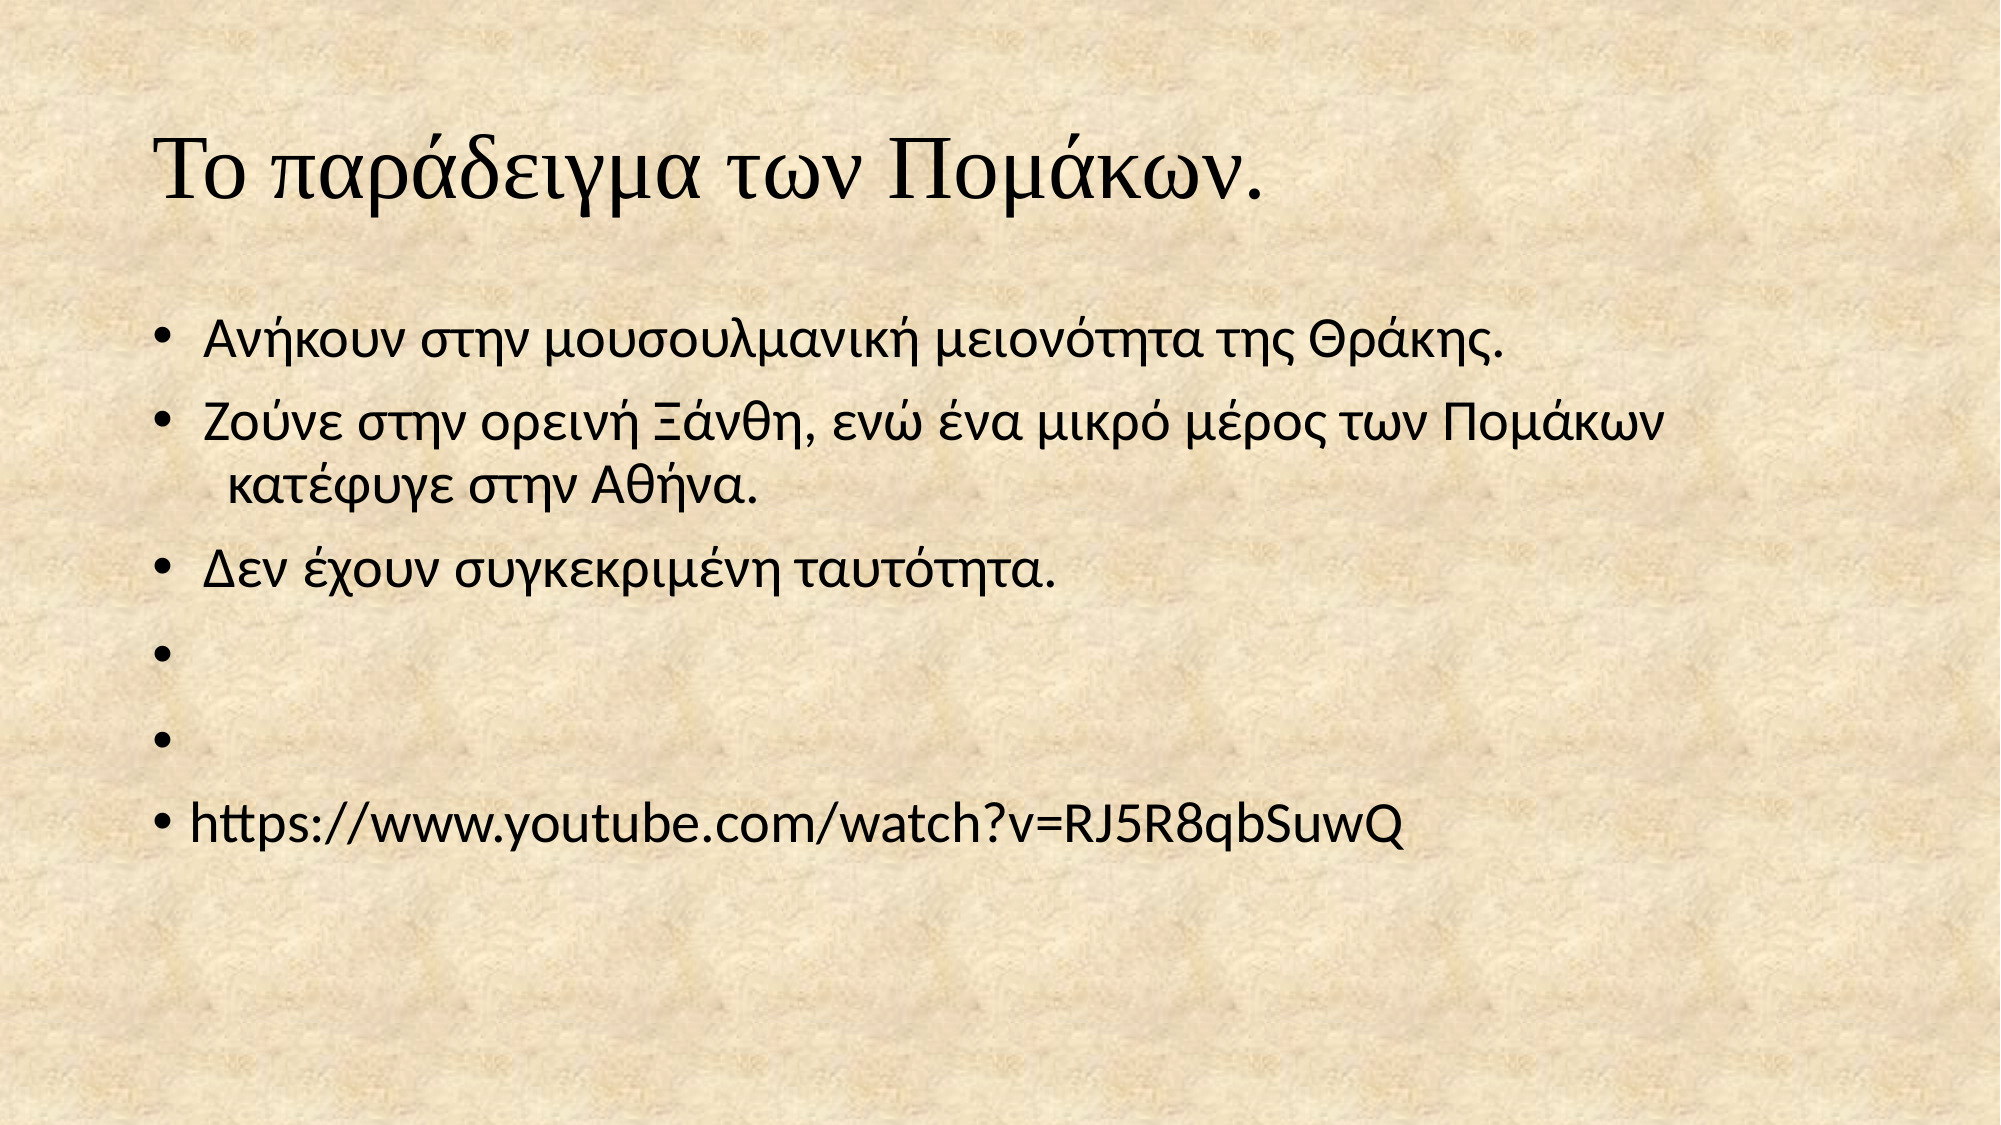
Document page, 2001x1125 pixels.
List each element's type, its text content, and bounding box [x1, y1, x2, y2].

list Ανήκουν στην μουσουλμανική μειονότητα της Θράκης. Ζούνε στην ορεινή Ξάνθη, ενώ ένα μικρό μέρος των Πομάκων κατέφυγε στην Αθήνα. Δεν έχουν συγκεκριμένη ταυτότητα. https://www.youtube.com/watch?v=RJ5R8qbSuwQ [137, 299, 1863, 1014]
title Το παράδειγμα των Πομάκων. [137, 59, 1863, 278]
